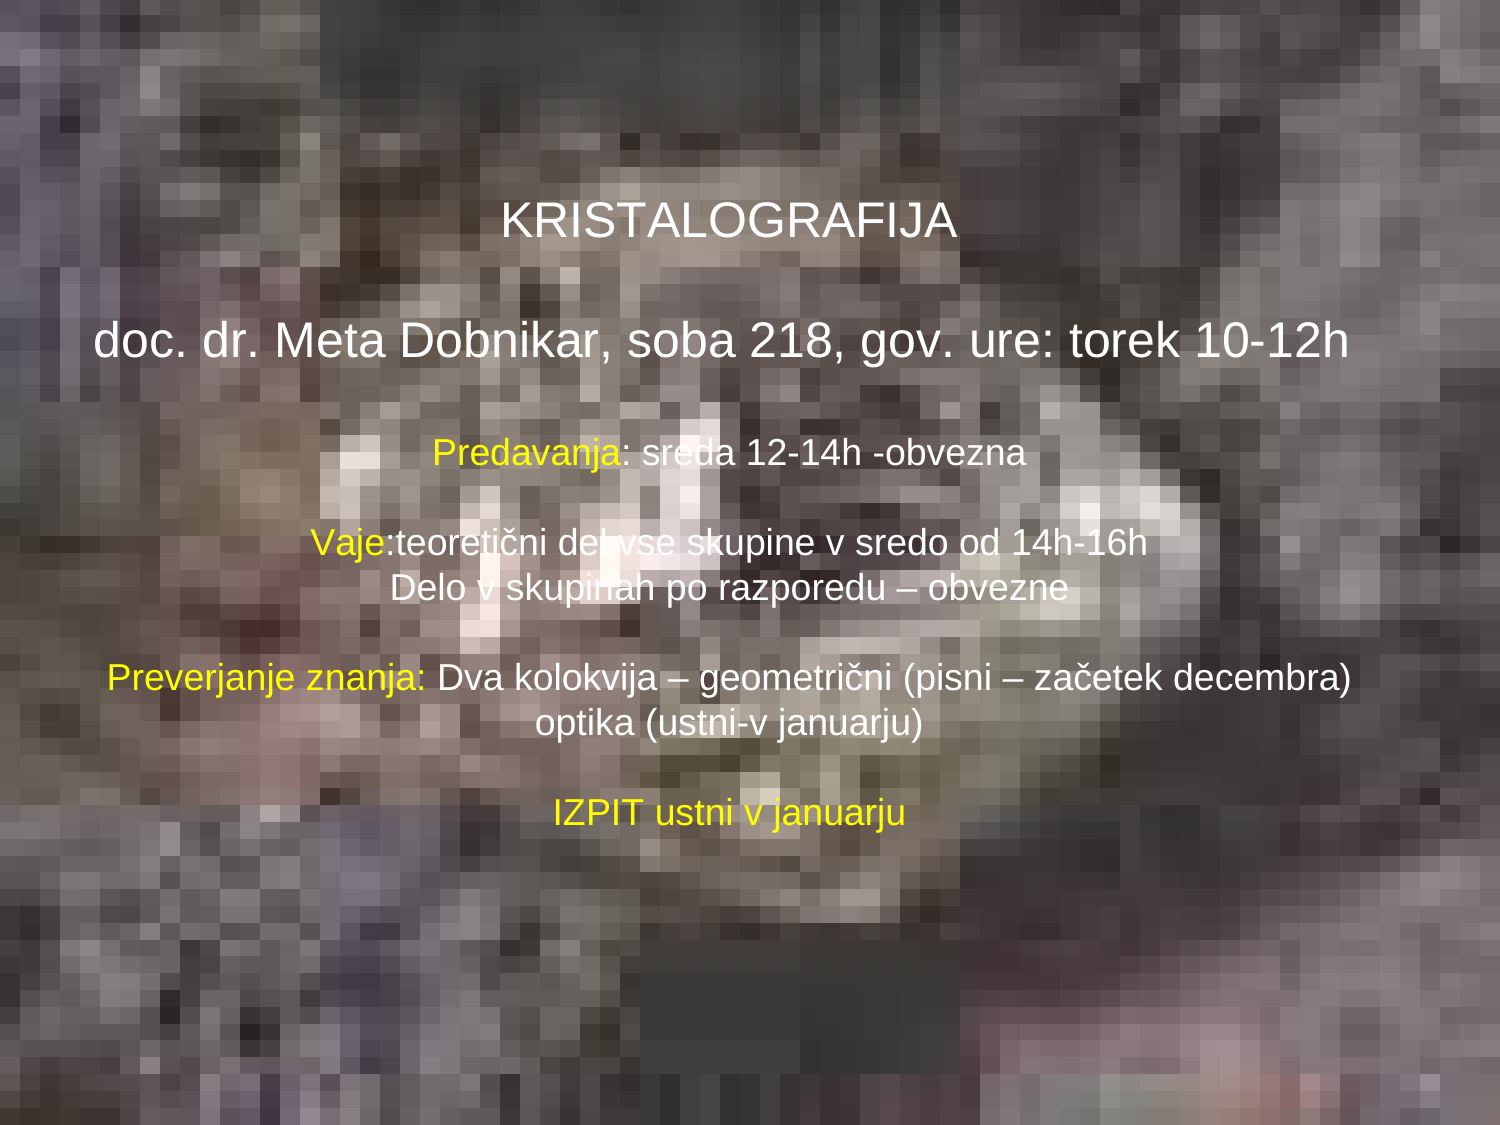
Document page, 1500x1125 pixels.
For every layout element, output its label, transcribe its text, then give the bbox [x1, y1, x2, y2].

picture [0, 0, 1500, 1125]
text_box KRISTALOGRAFIJA doc. dr. Meta Dobnikar, soba 218, gov. ure: torek 10-12h Predavanja: sreda 12-14h -obvezna Vaje:teoretični del vse skupine v sredo od 14h-16h Delo v skupinah po razporedu – obvezne Preverjanje znanja: Dva kolokvija – geometrični (pisni – začetek decembra) optika (ustni-v januarju) IZPIT ustni v januarju [0, 179, 1459, 931]
